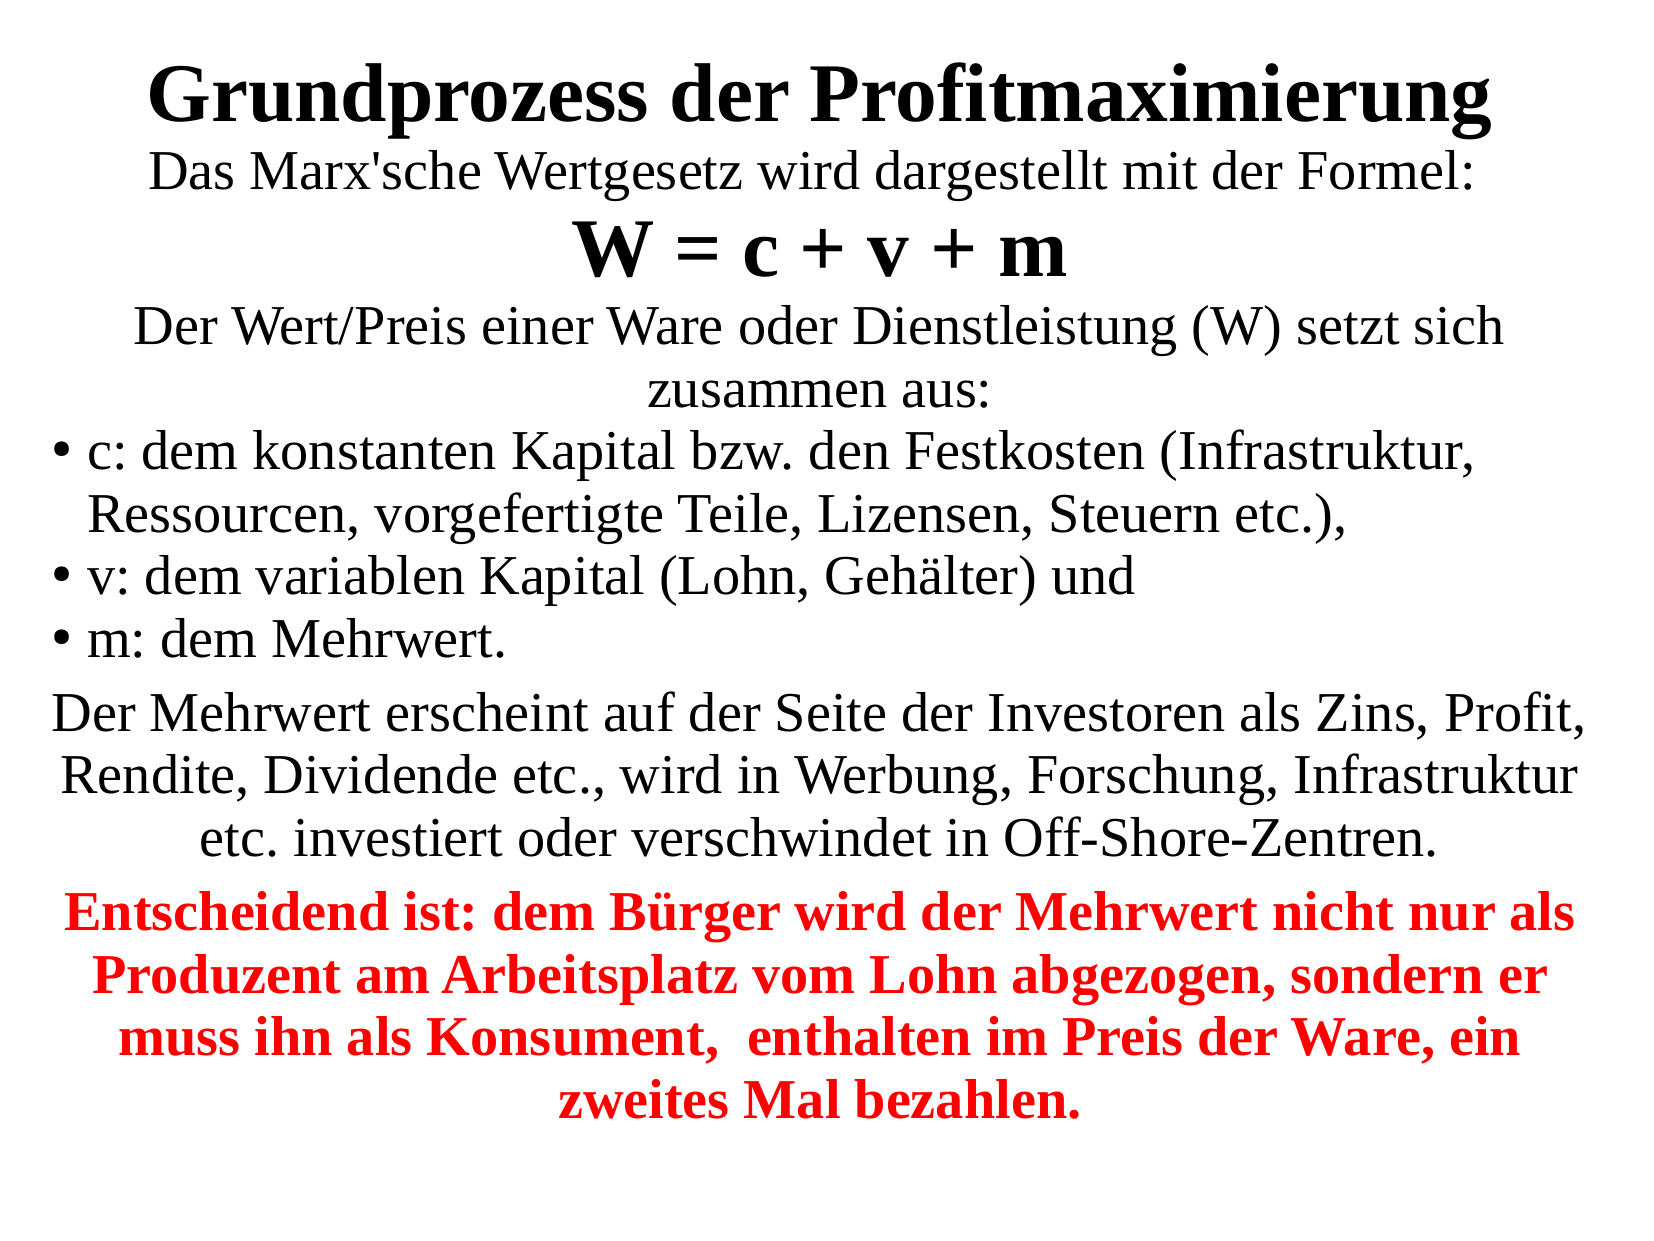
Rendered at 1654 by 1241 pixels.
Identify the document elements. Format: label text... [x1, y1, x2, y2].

text_box Grundprozess der Profitmaximierung Das Marx'sche Wertgesetz wird dargestellt mit der Formel: W = c + v + m Der Wert/Preis einer Ware oder Dienstleistung (W) setzt sich zusammen aus: c: dem konstanten Kapital bzw. den Festkosten (Infrastruktur, Ressourcen, vorgefertigte Teile, Lizensen, Steuern etc.), v: dem variablen Kapital (Lohn, Gehälter) und m: dem Mehrwert. Der Mehrwert erscheint auf der Seite der Investoren als Zins, Profit, Rendite, Dividende etc., wird in Werbung, Forschung, Infrastruktur etc. investiert oder verschwindet in Off-Shore-Zentren. Entscheidend ist: dem Bürger wird der Mehrwert nicht nur als Produzent am Arbeitsplatz vom Lohn abgezogen, sondern er muss ihn als Konsument, enthalten im Preis der Ware, ein zweites Mal bezahlen. [36, 40, 1619, 1165]
